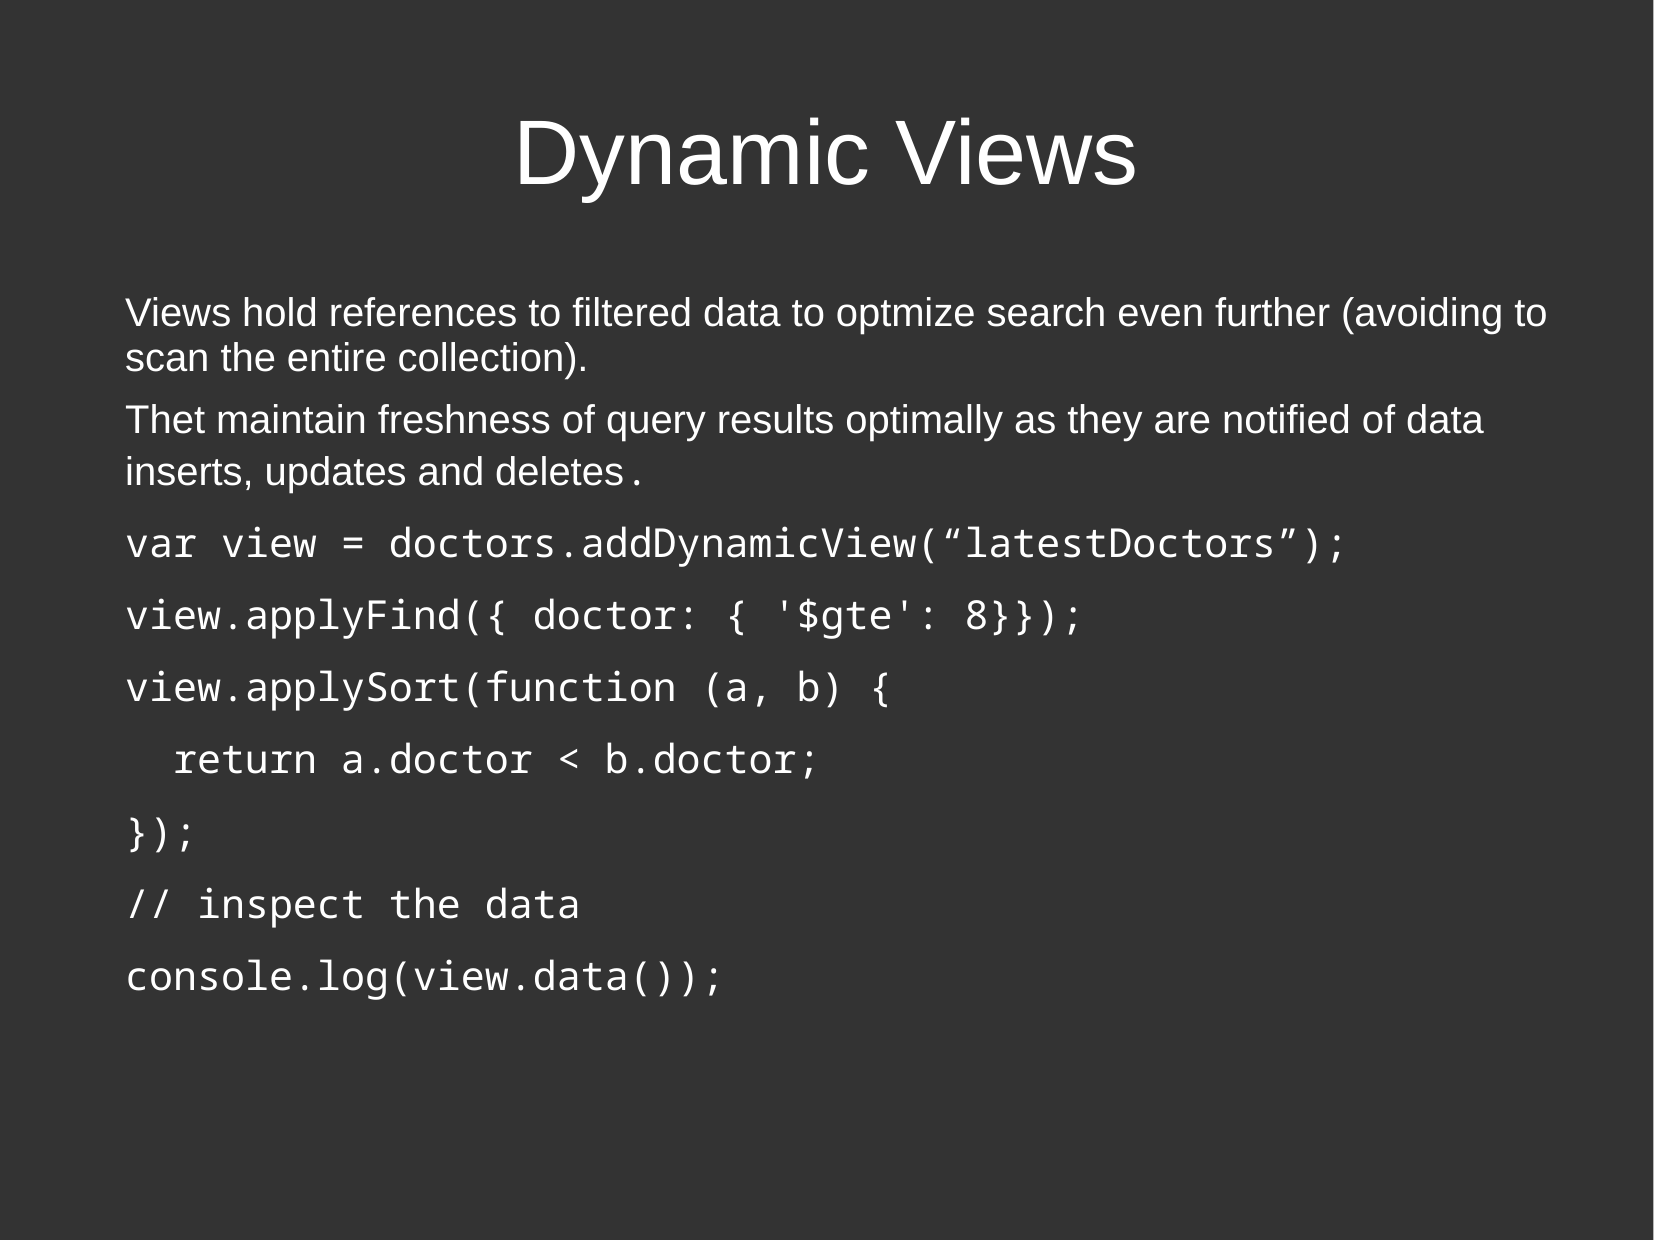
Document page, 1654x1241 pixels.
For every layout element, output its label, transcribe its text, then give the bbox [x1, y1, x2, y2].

title Dynamic Views [82, 49, 1571, 257]
list Views hold references to filtered data to optmize search even further (avoiding to scan the entire collection). Thet maintain freshness of query results optimally as they are notified of data inserts, updates and deletes. var view = doctors.addDynamicView(“latestDoctors”); view.applyFind({ doctor: { '$gte': 8}}); view.applySort(function (a, b) { return a.doctor < b.doctor; }); // inspect the data console.log(view.data()); [82, 290, 1571, 1010]
